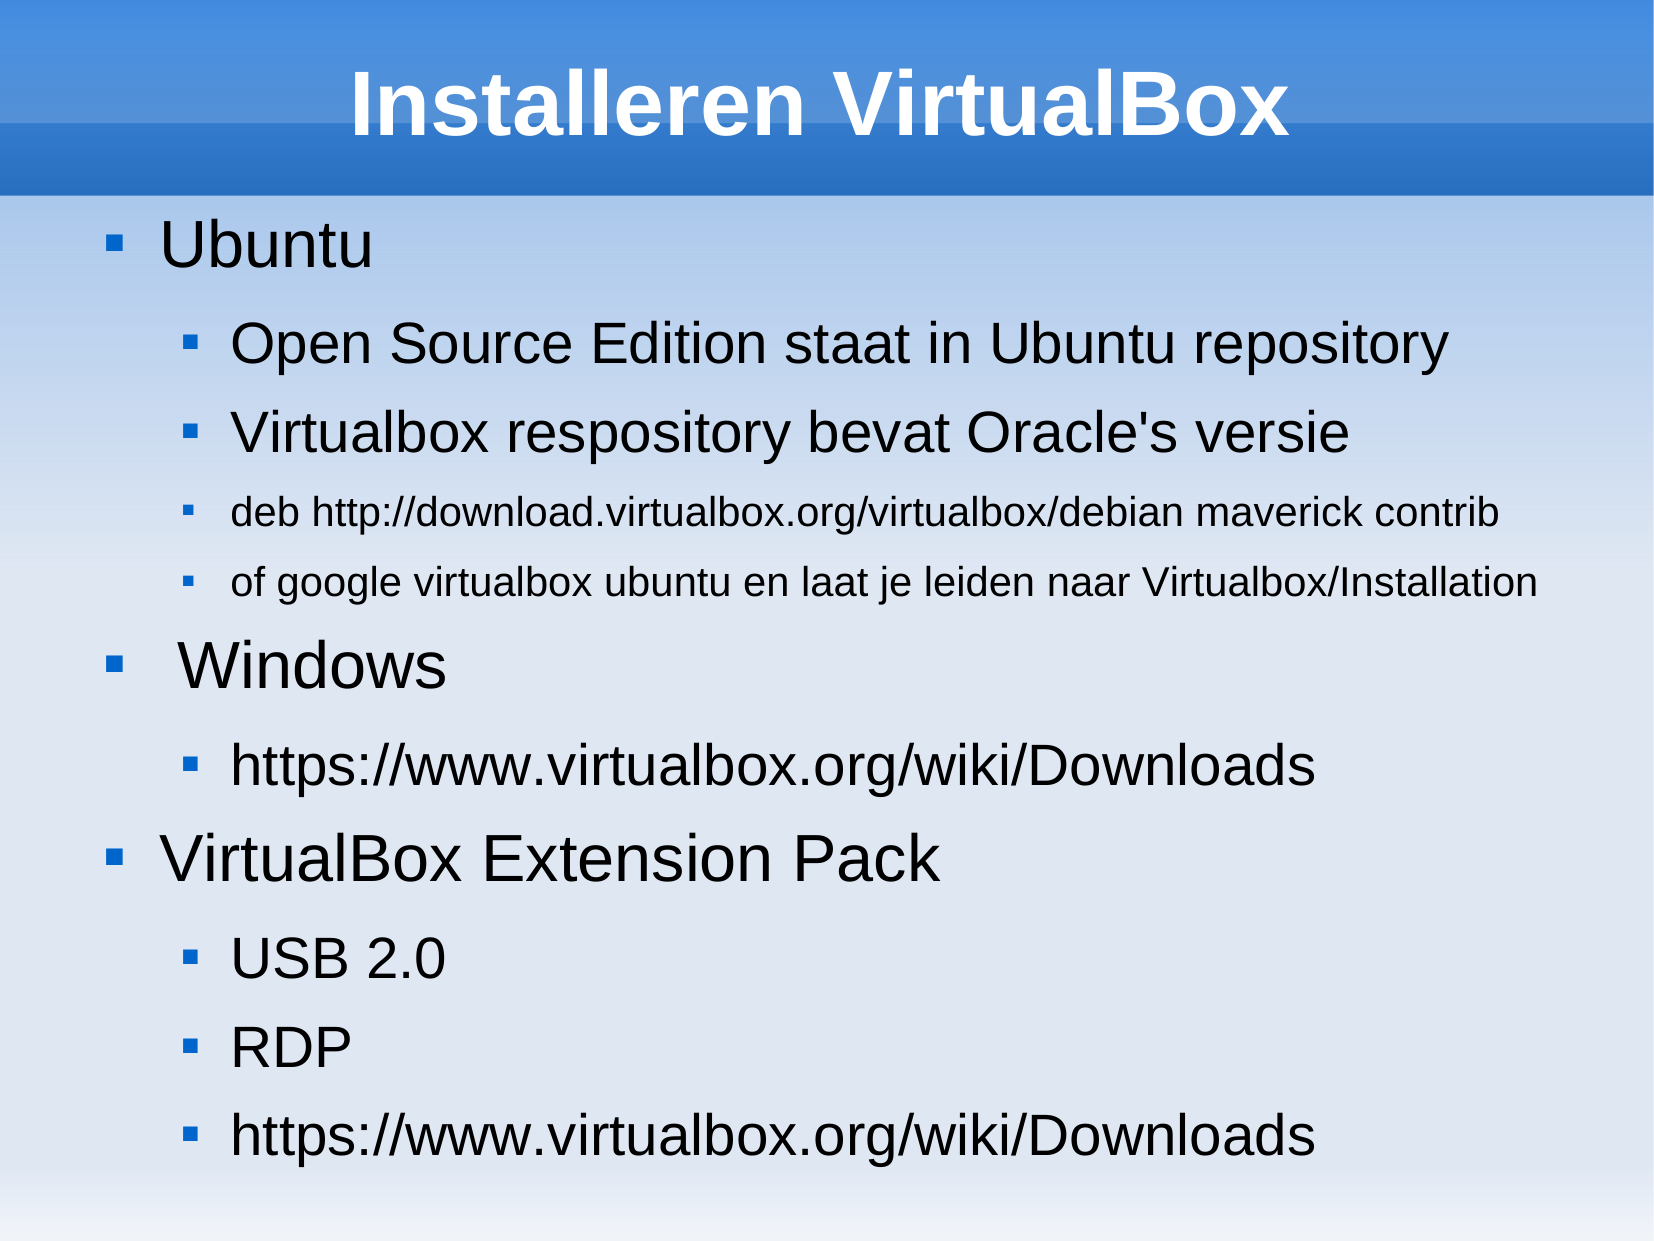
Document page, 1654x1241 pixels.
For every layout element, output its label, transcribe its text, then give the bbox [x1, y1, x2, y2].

title Installeren VirtualBox [76, 7, 1565, 200]
list Ubuntu Open Source Edition staat in Ubuntu repository Virtualbox respository bevat Oracle's versie deb http://download.virtualbox.org/virtualbox/debian maverick contrib of google virtualbox ubuntu en laat je leiden naar Virtualbox/Installation Windows https://www.virtualbox.org/wiki/Downloads VirtualBox Extension Pack USB 2.0 RDP https://www.virtualbox.org/wiki/Downloads [88, 206, 1577, 1169]
picture [0, 0, 1654, 1241]
